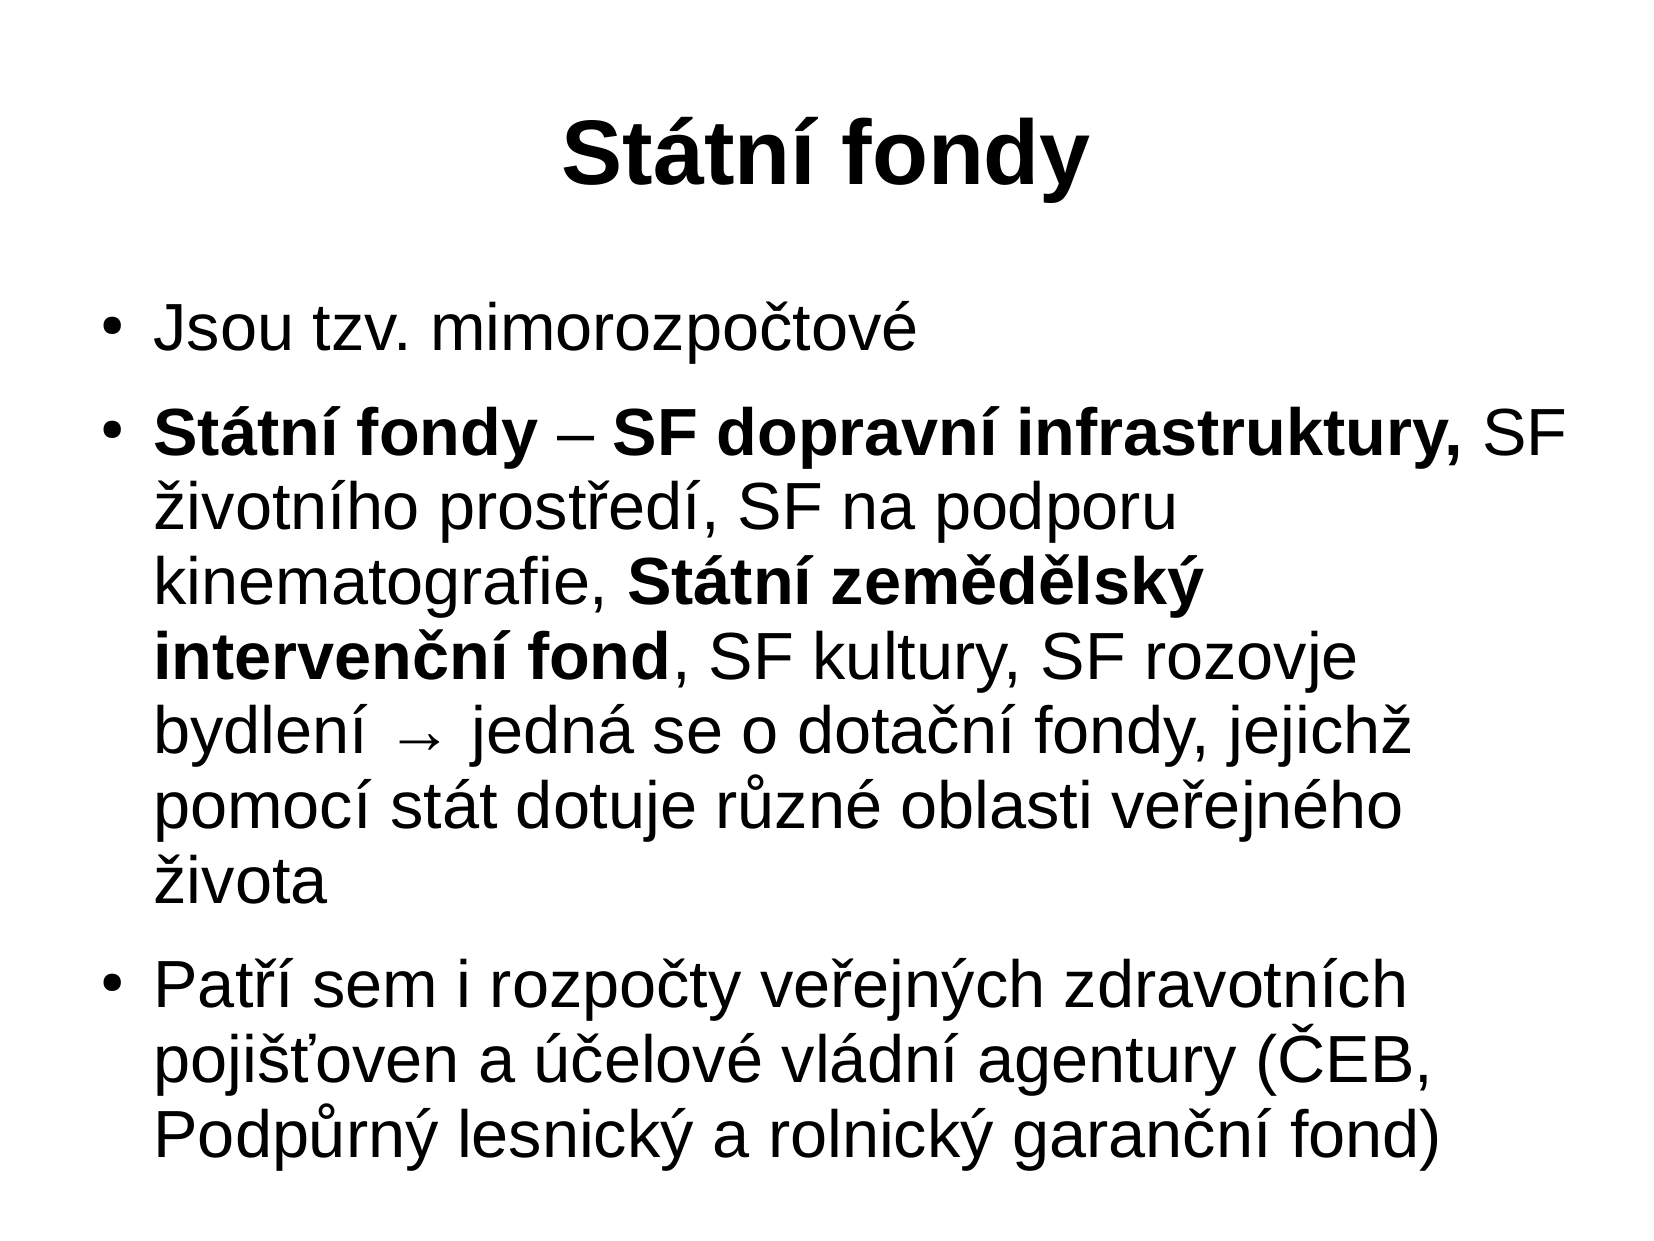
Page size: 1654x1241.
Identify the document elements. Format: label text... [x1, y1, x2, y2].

title Státní fondy [82, 49, 1571, 257]
list Jsou tzv. mimorozpočtové Státní fondy – SF dopravní infrastruktury, SF životního prostředí, SF na podporu kinematografie, Státní zemědělský intervenční fond, SF kultury, SF rozovje bydlení → jedná se o dotační fondy, jejichž pomocí stát dotuje různé oblasti veřejného života Patří sem i rozpočty veřejných zdravotních pojišťoven a účelové vládní agentury (ČEB, Podpůrný lesnický a rolnický garanční fond) [82, 290, 1571, 1172]
